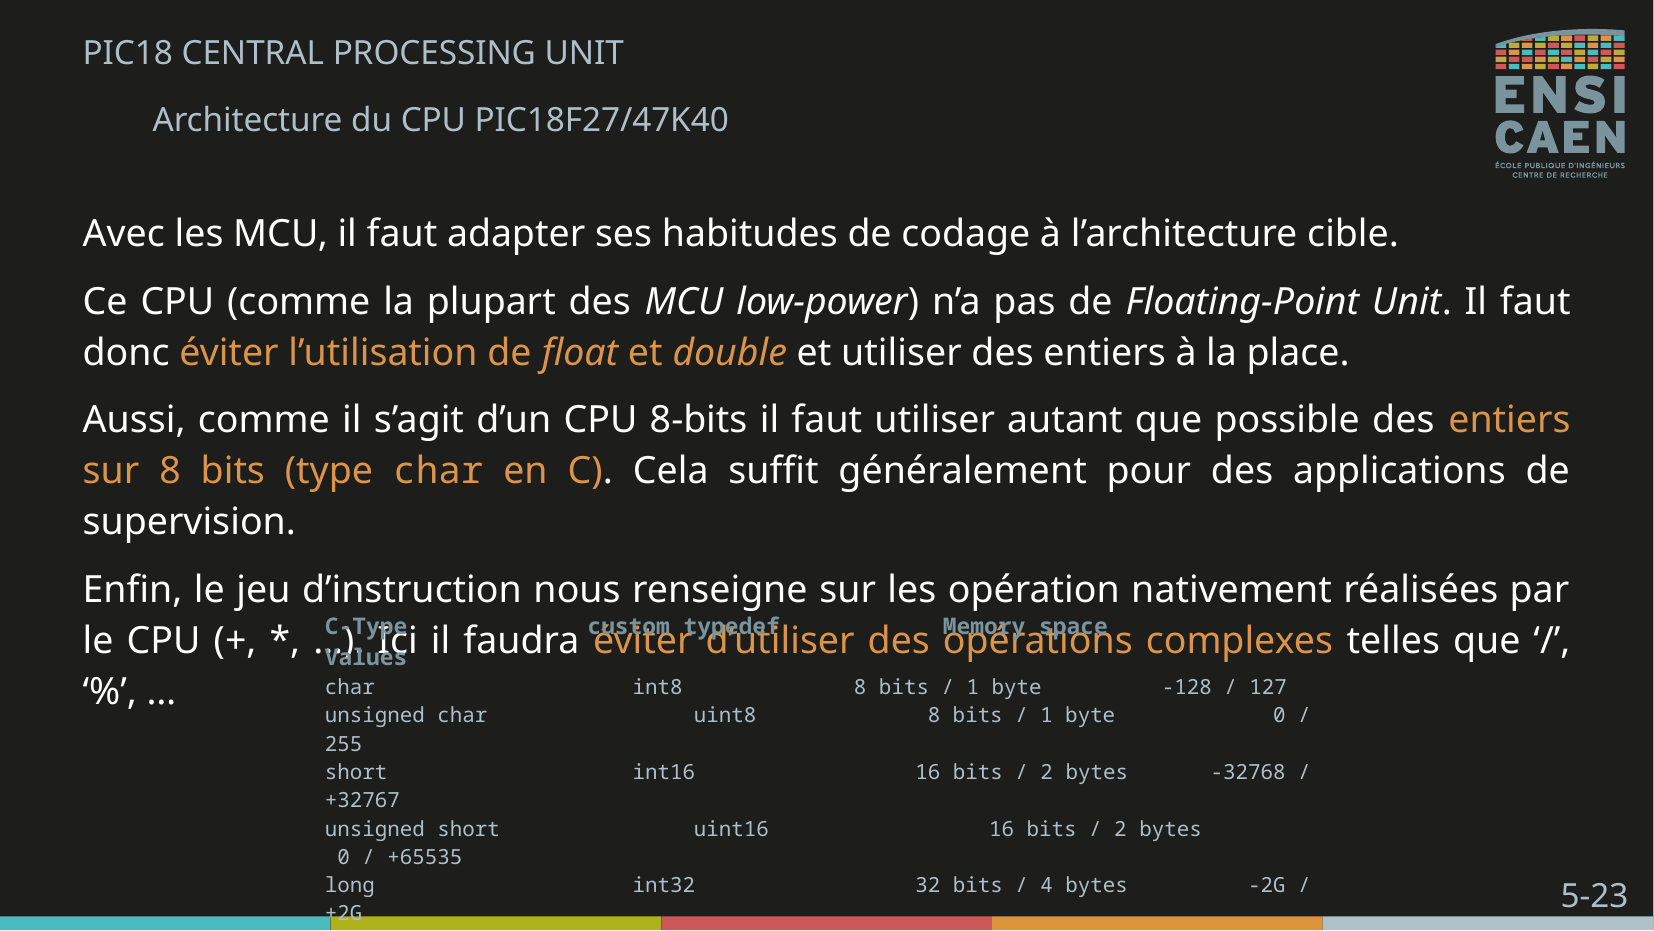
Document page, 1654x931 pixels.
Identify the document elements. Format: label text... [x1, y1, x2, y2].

text_box C-Type custom typedef Memory space Values char int8 8 bits / 1 byte -128 / 127 unsigned char uint8 8 bits / 1 byte 0 / 255 short int16 16 bits / 2 bytes -32768 / +32767 unsigned short uint16 16 bits / 2 bytes 0 / +65535 long int32 32 bits / 4 bytes -2G / +2G unsigned long uint32 32 bits / 4 bytes 0 / +4G long long int64 64 bits / 8 bytes -9E / +9E unsigned long long uint64 64 bits / 8 bytes 0 / +18E int processor dependant processor dependant unsigned int processor dependant processor dependant float 32 bits / 4 bytes (PIC/XC8) double 32 bits / 4 bytes (PIC/XC8) [310, 602, 1344, 890]
title PIC18 CENTRAL PROCESSING UNIT Architecture du CPU PIC18F27/47K40 [82, 0, 1467, 148]
list Avec les MCU, il faut adapter ses habitudes de codage à l’architecture cible. Ce CPU (comme la plupart des MCU low-power) n’a pas de Floating-Point Unit. Il faut donc éviter l’utilisation de float et double et utiliser des entiers à la place. Aussi, comme il s’agit d’un CPU 8-bits il faut utiliser autant que possible des entiers sur 8 bits (type char en C). Cela suffit généralement pour des applications de supervision. Enfin, le jeu d’instruction nous renseigne sur les opération nativement réalisées par le CPU (+, *, …). Ici il faudra éviter d’utiliser des opérations complexes telles que ‘/’, ‘%’, … [82, 206, 1571, 916]
